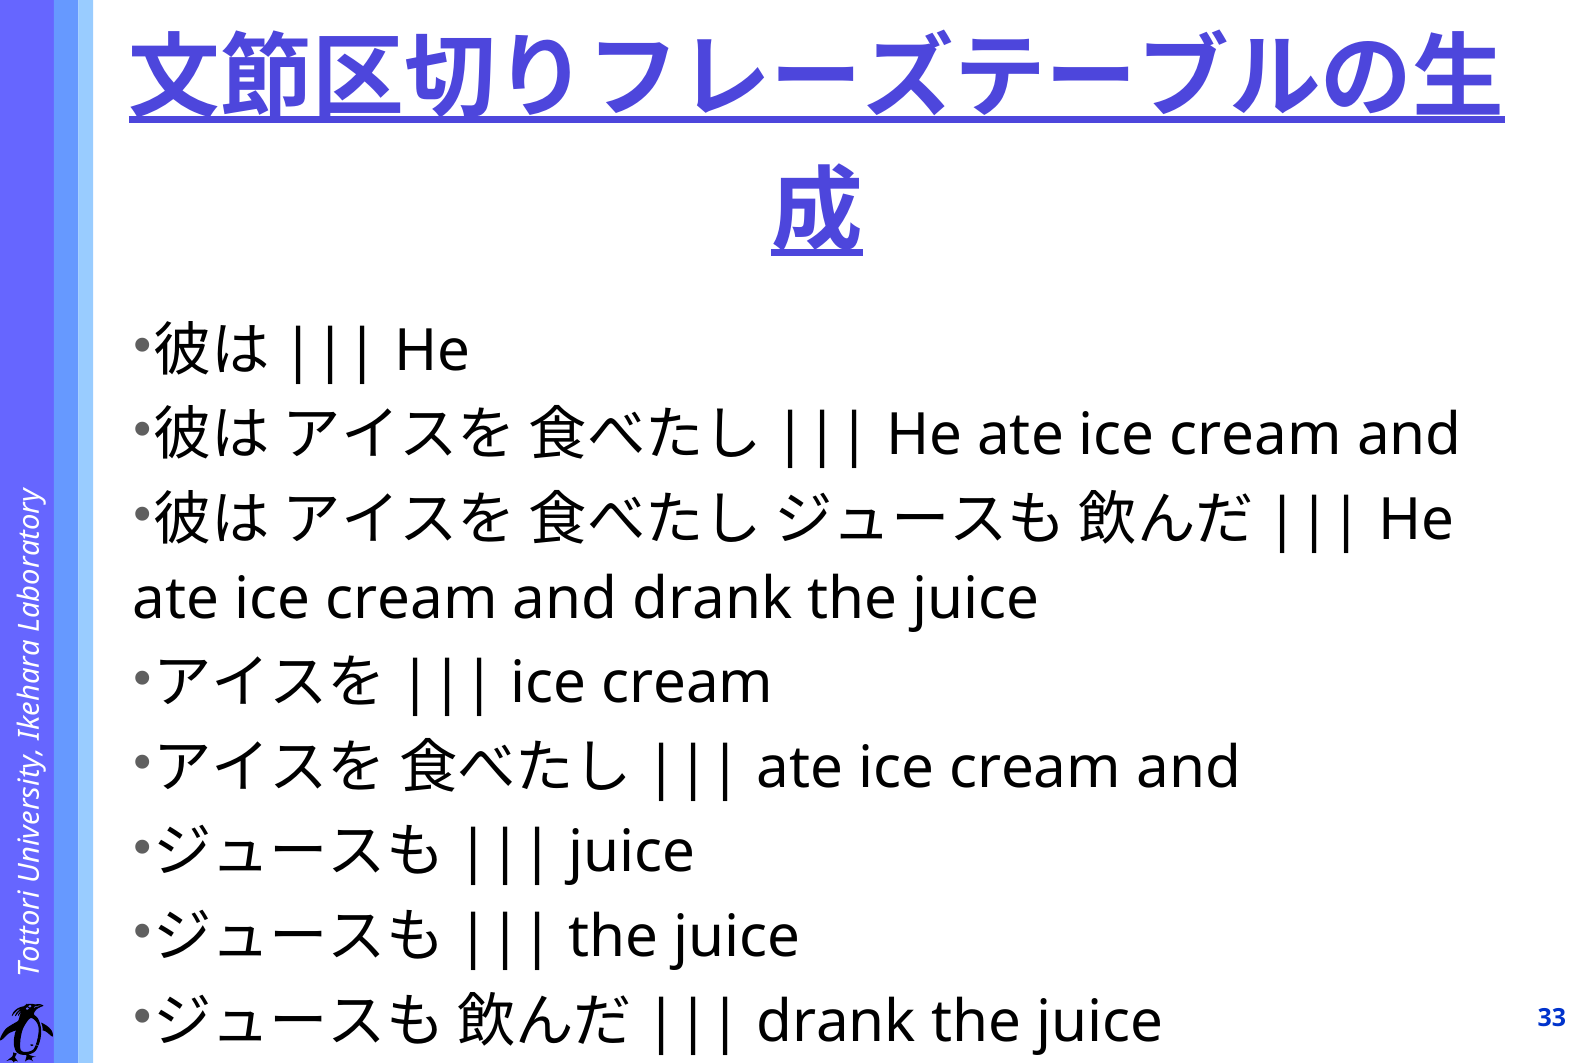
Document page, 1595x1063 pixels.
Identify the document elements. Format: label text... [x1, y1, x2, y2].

text_box 彼は ||| He 彼は アイスを 食べたし ||| He ate ice cream and 彼は アイスを 食べたし ジュースも 飲んだ ||| He ate ice cream and drank the juice アイスを ||| ice cream アイスを 食べたし ||| ate ice cream and ジュースも ||| juice ジュースも ||| the juice ジュースも 飲んだ ||| drank the juice 飲んだ ||| drank 飲んだ ||| drank the [118, 295, 1536, 952]
title 文節区切りフレーズテーブルの生成 [92, 24, 1542, 247]
